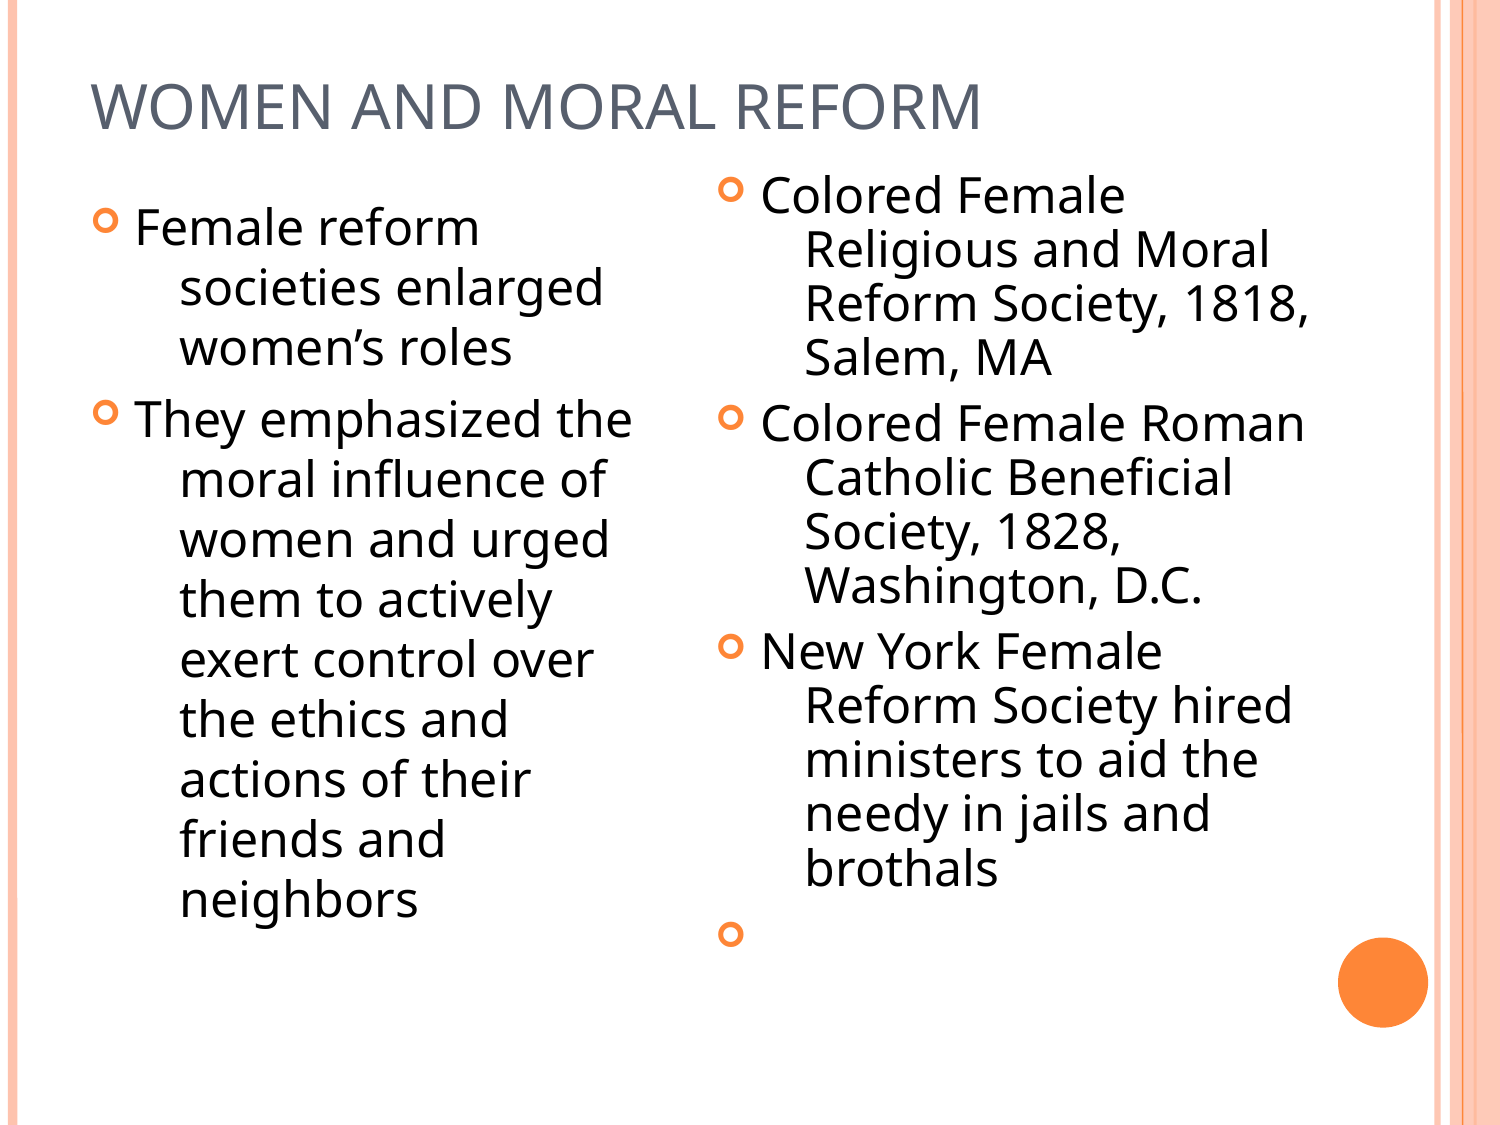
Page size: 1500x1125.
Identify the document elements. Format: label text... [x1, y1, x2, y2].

list Colored Female Religious and Moral Reform Society, 1818, Salem, MA Colored Female Roman Catholic Beneficial Society, 1828, Washington, D.C. New York Female Reform Society hired ministers to aid the needy in jails and brothals [700, 162, 1338, 1013]
list Female reform societies enlarged women’s roles They emphasized the moral influence of women and urged them to actively exert control over the ethics and actions of their friends and neighbors [75, 187, 676, 1013]
title Women and Moral Reform [75, 45, 1300, 150]
